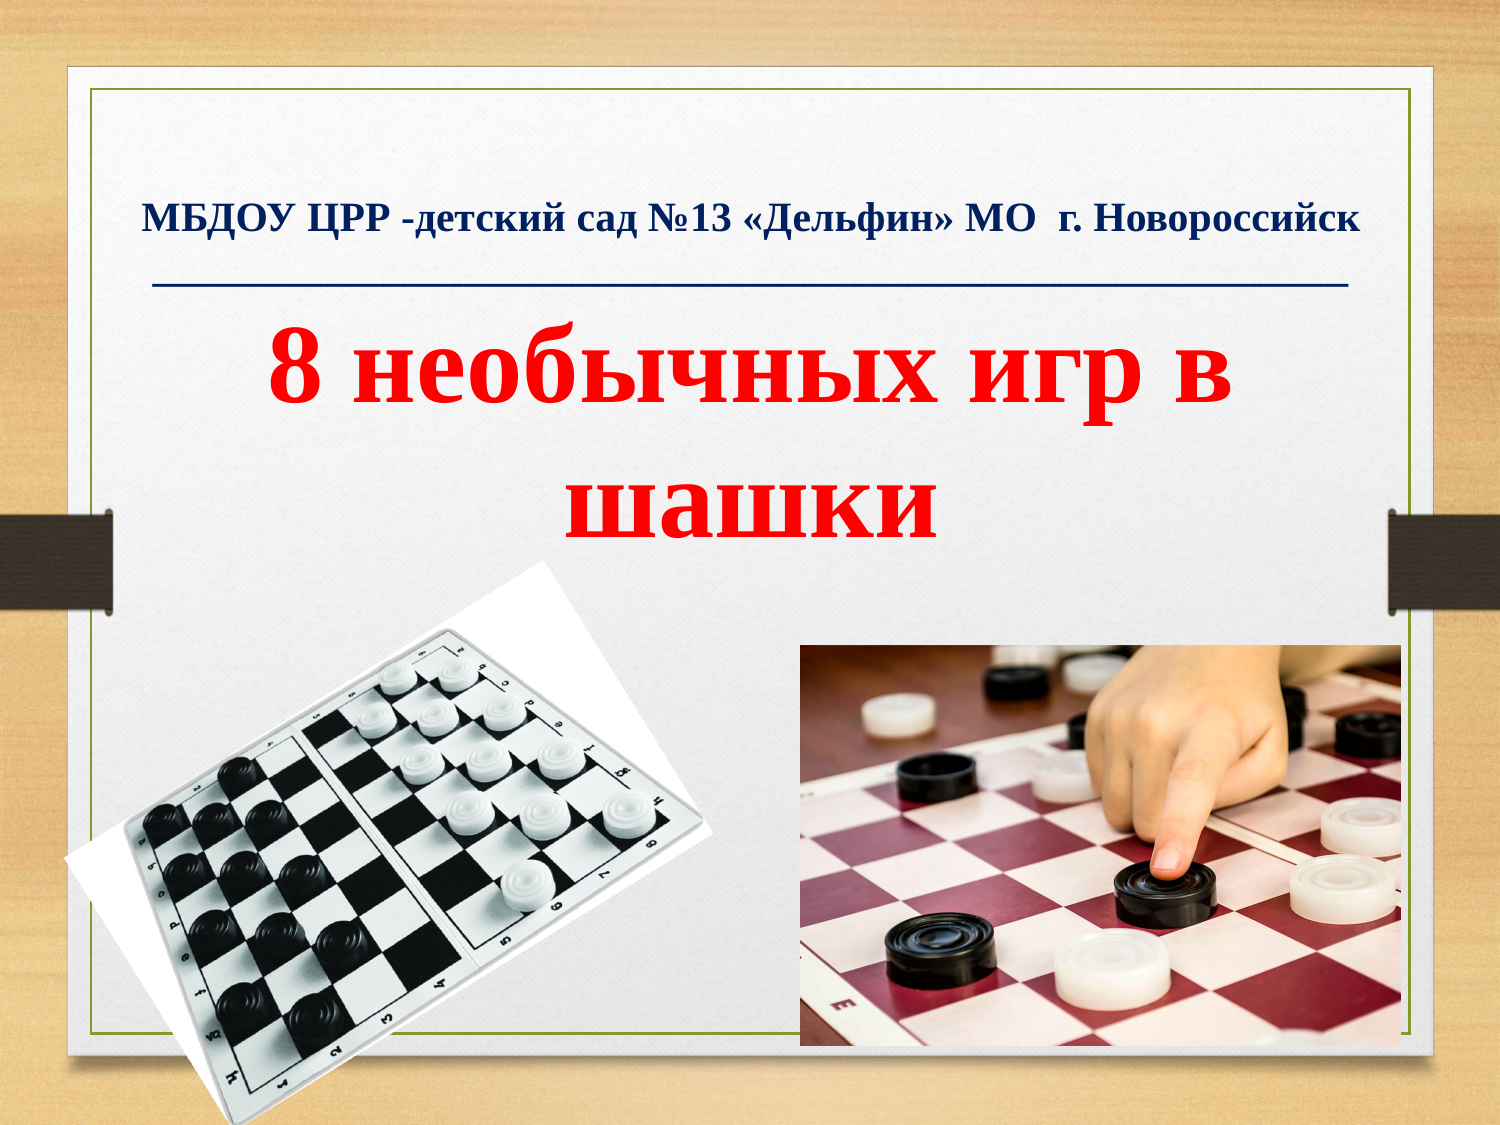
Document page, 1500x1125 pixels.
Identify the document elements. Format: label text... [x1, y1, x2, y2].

title МБДОУ ЦРР -детский сад №13 «Дельфин» МО г. Новороссийск _________________________________________________________ 8 необычных игр в шашки [102, 150, 1401, 601]
picture [63, 559, 713, 1125]
picture [800, 645, 1401, 1046]
